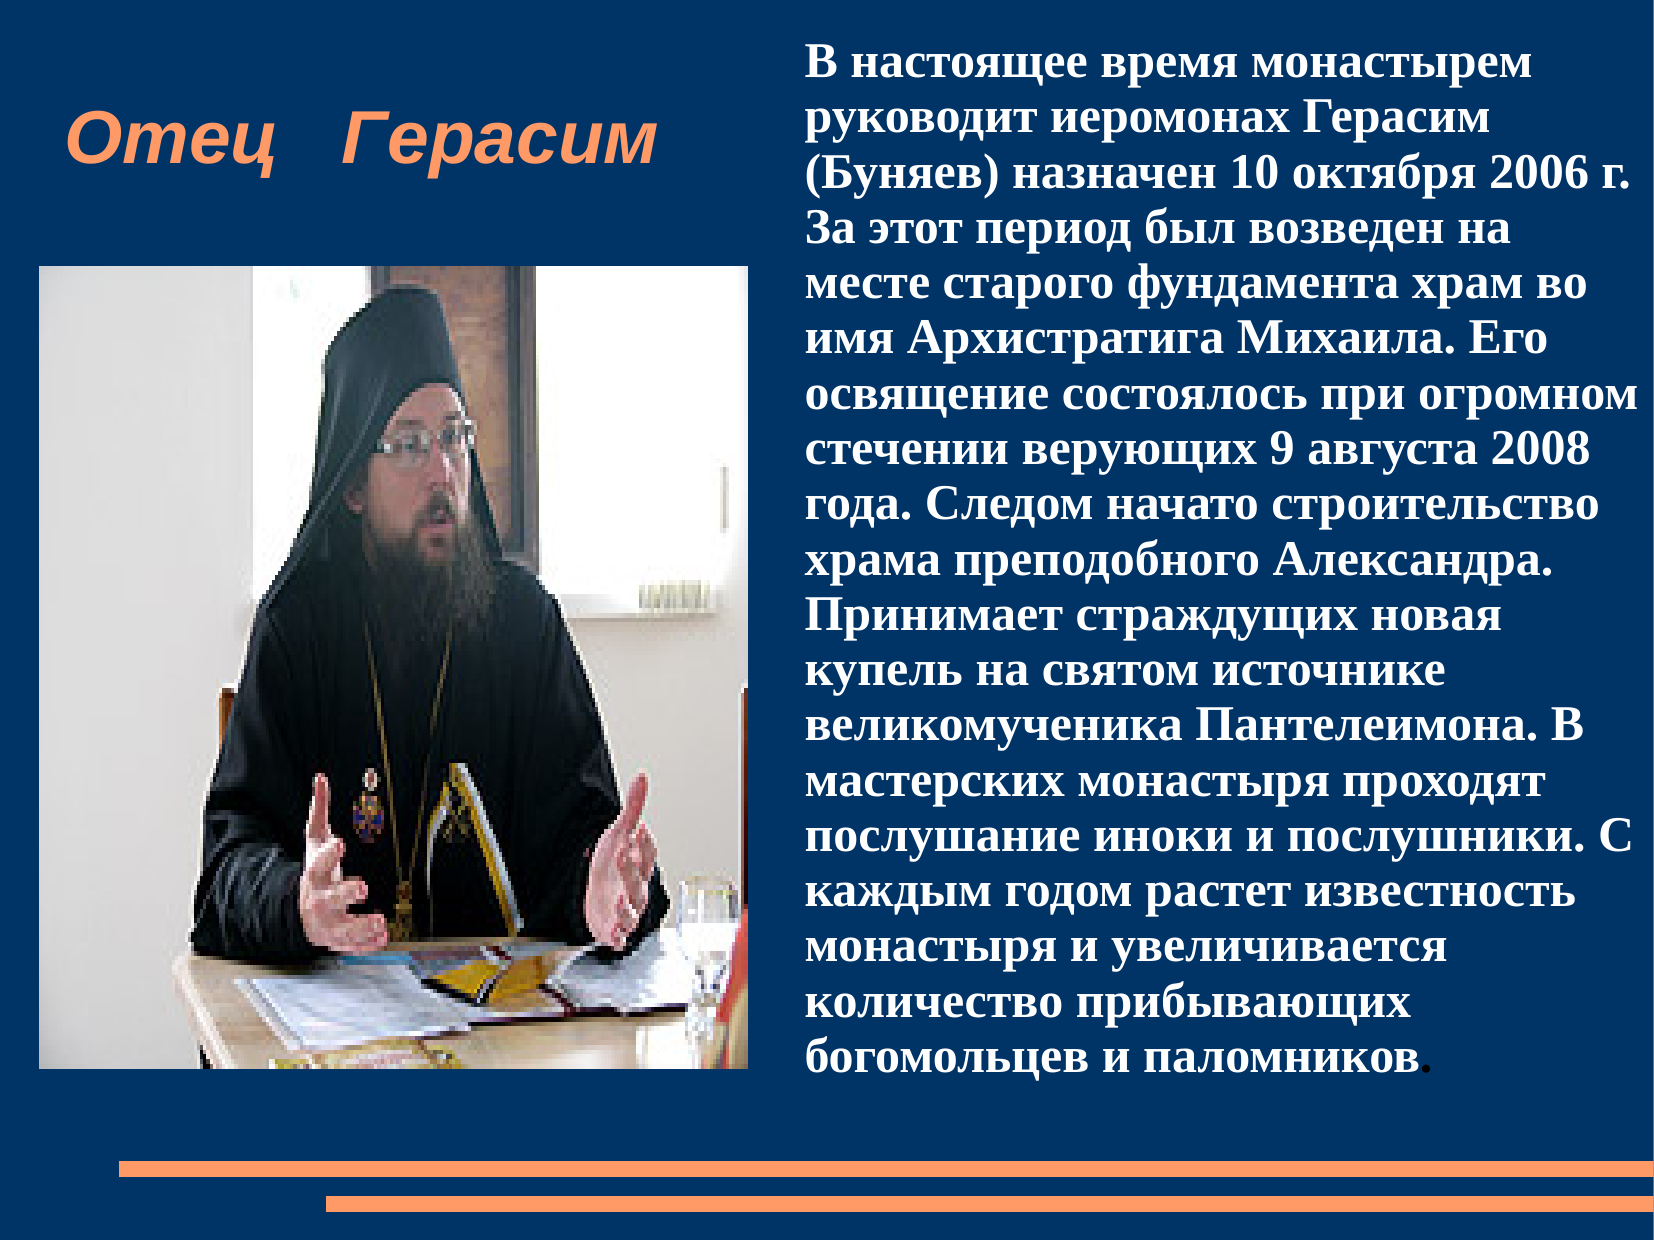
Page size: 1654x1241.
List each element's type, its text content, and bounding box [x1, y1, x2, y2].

text_box В настоящее время монастырем руководит иеромонах Герасим (Буняев) назначен 10 октября 2006 г. За этот период был возведен на месте старого фундамента храм во имя Архистратига Михаила. Его освящение состоялось при огромном стечении верующих 9 августа 2008 года. Следом начато строительство храма преподобного Александра. Принимает страждущих новая купель на святом источнике великомученика Пантелеимона. В мастерских монастыря проходят послушание иноки и послушники. С каждым годом растет известность монастыря и увеличивается количество прибывающих богомольцев и паломников. [789, 25, 1654, 1140]
picture [39, 267, 748, 1069]
title Отец Герасим [22, 26, 716, 242]
